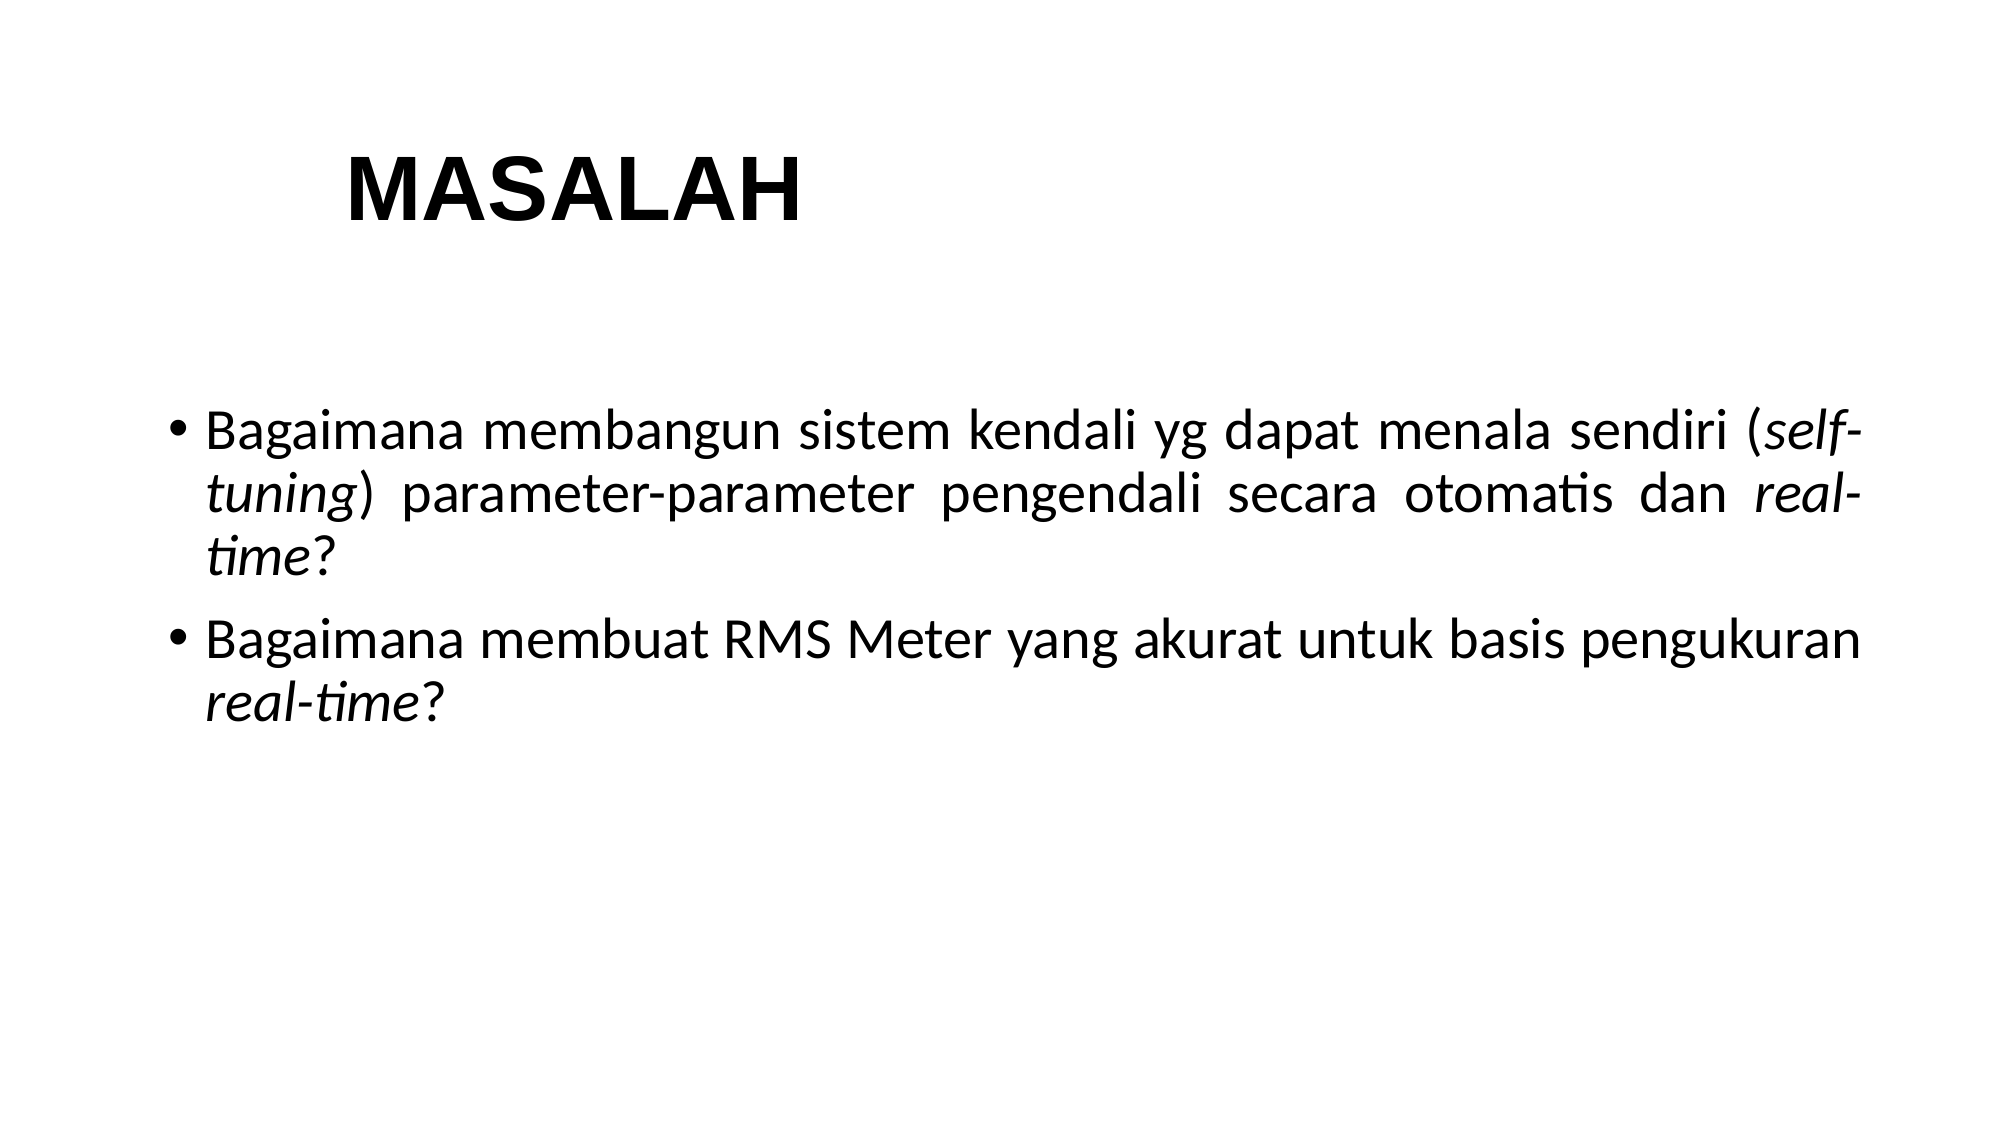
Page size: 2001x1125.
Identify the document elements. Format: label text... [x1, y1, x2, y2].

text_box MASALAH [330, 129, 820, 248]
list Bagaimana membangun sistem kendali yg dapat menala sendiri (self-tuning) parameter-parameter pengendali secara otomatis dan real-time? Bagaimana membuat RMS Meter yang akurat untuk basis pengukuran real-time? [153, 325, 1878, 1040]
